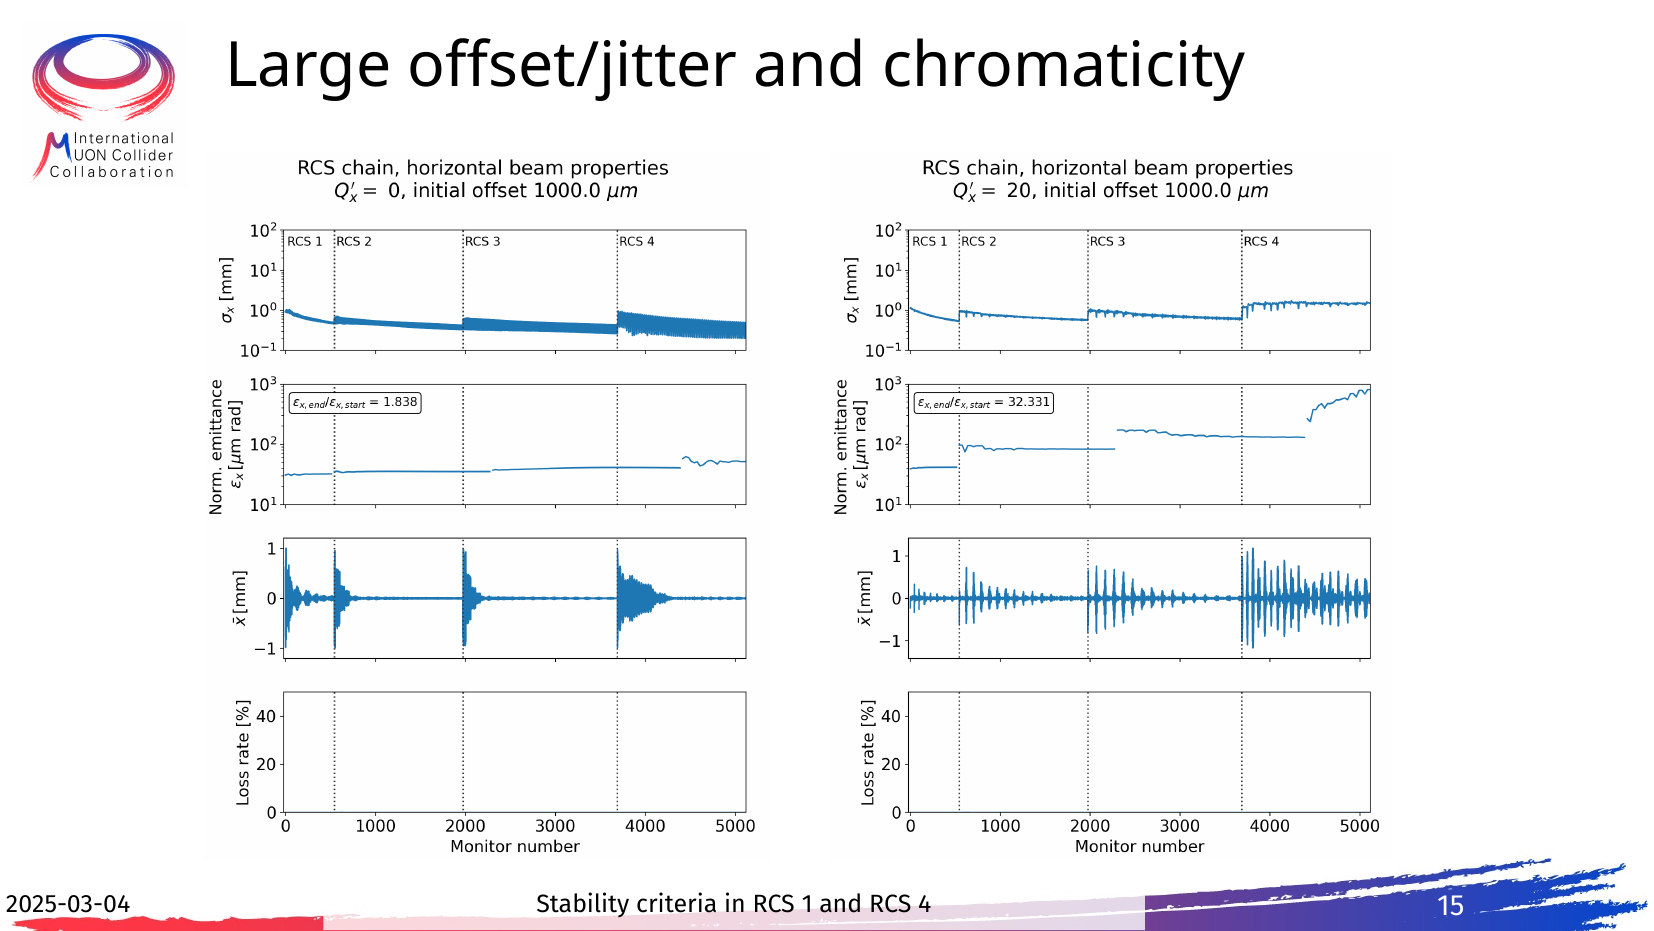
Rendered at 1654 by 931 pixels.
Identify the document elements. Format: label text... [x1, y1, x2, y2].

title Large offset/jitter and chromaticity [225, 19, 1571, 181]
picture [0, 152, 1654, 931]
picture [21, 21, 188, 189]
